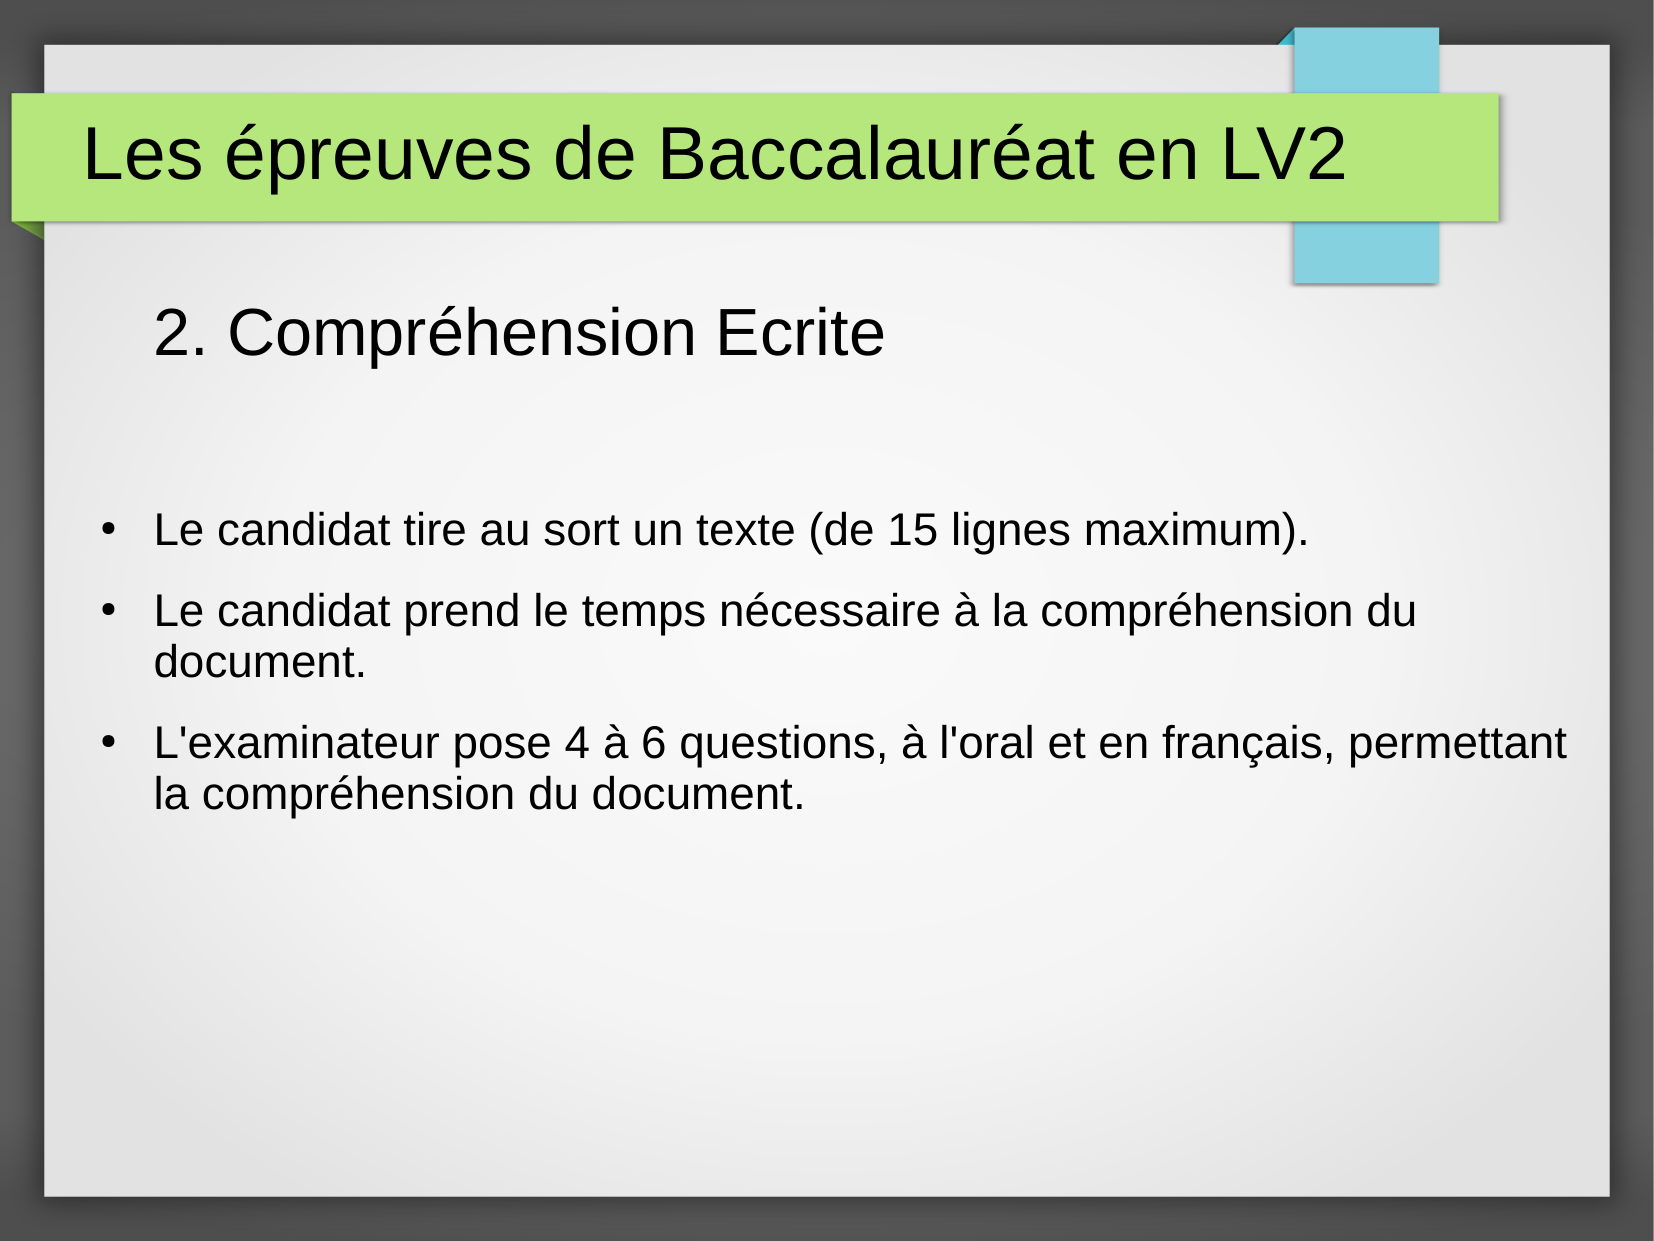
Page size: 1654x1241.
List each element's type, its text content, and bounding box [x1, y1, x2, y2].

list 2. Compréhension Ecrite Le candidat tire au sort un texte (de 15 lignes maximum). Le candidat prend le temps nécessaire à la compréhension du document. L'examinateur pose 4 à 6 questions, à l'oral et en français, permettant la compréhension du document. [82, 295, 1571, 1015]
picture [0, 0, 1654, 1241]
title Les épreuves de Baccalauréat en LV2 [82, 94, 1371, 213]
